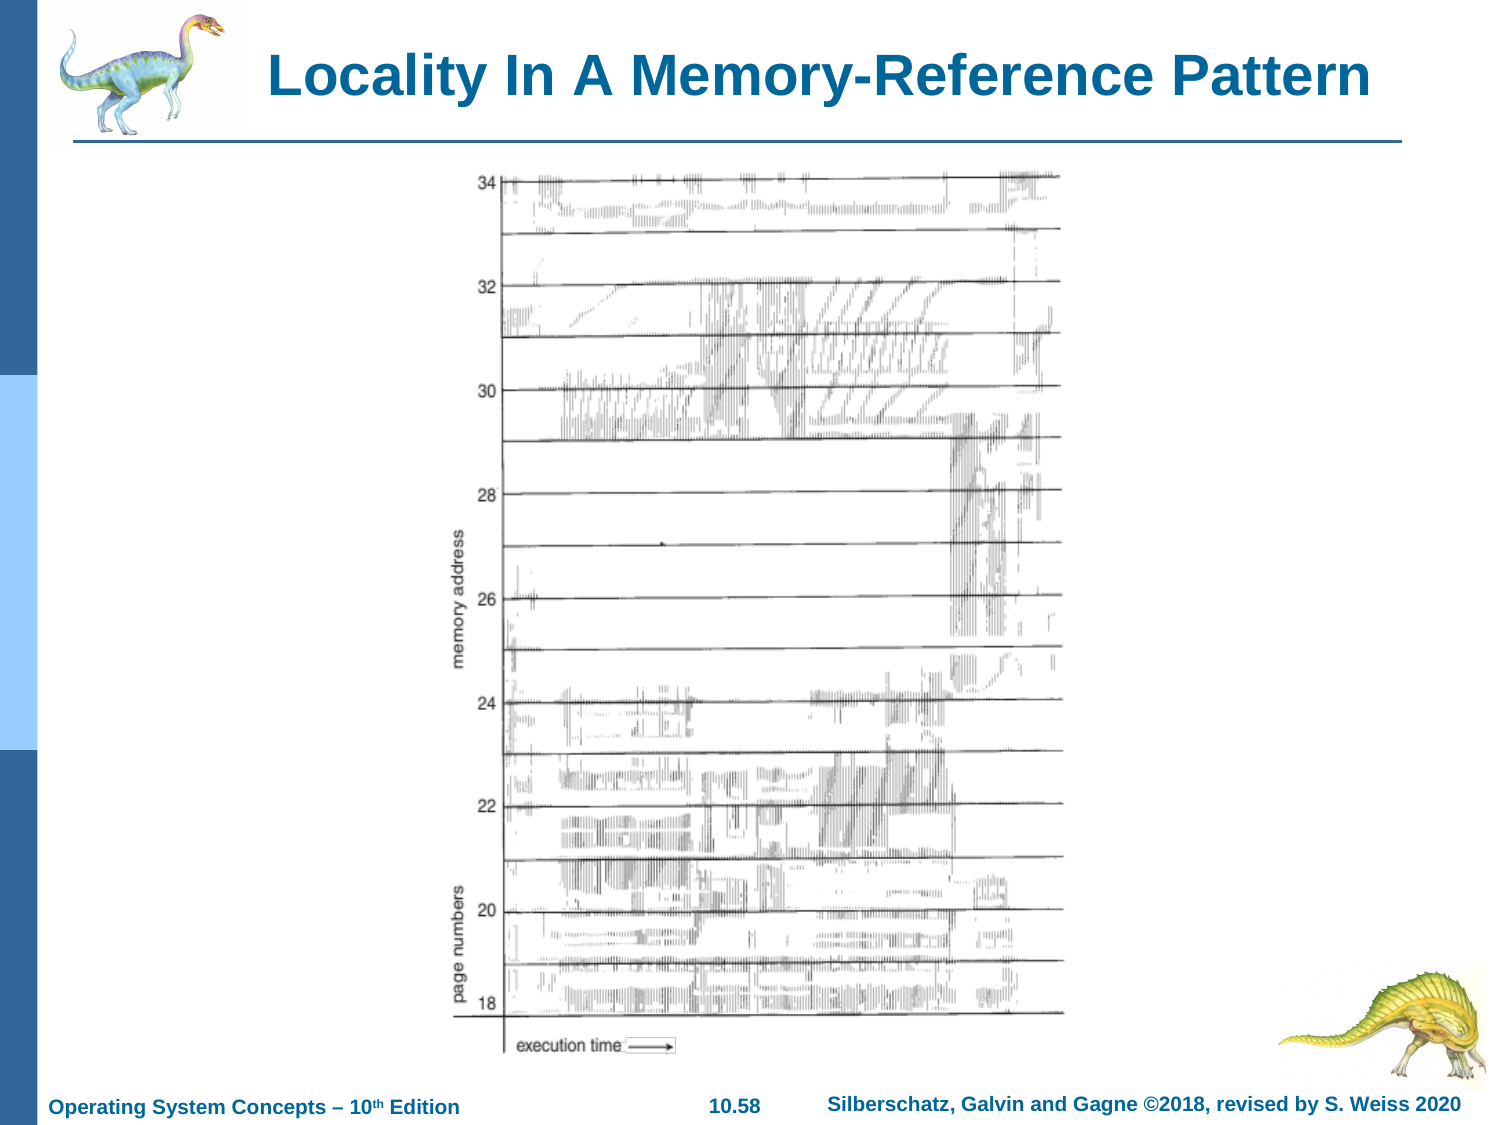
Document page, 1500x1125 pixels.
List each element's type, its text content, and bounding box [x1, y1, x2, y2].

picture [1275, 959, 1486, 1090]
picture [1144, 1096, 1152, 1101]
title Locality In A Memory-Reference Pattern [176, 20, 1465, 116]
picture [46, 0, 243, 149]
picture [448, 166, 1068, 1055]
